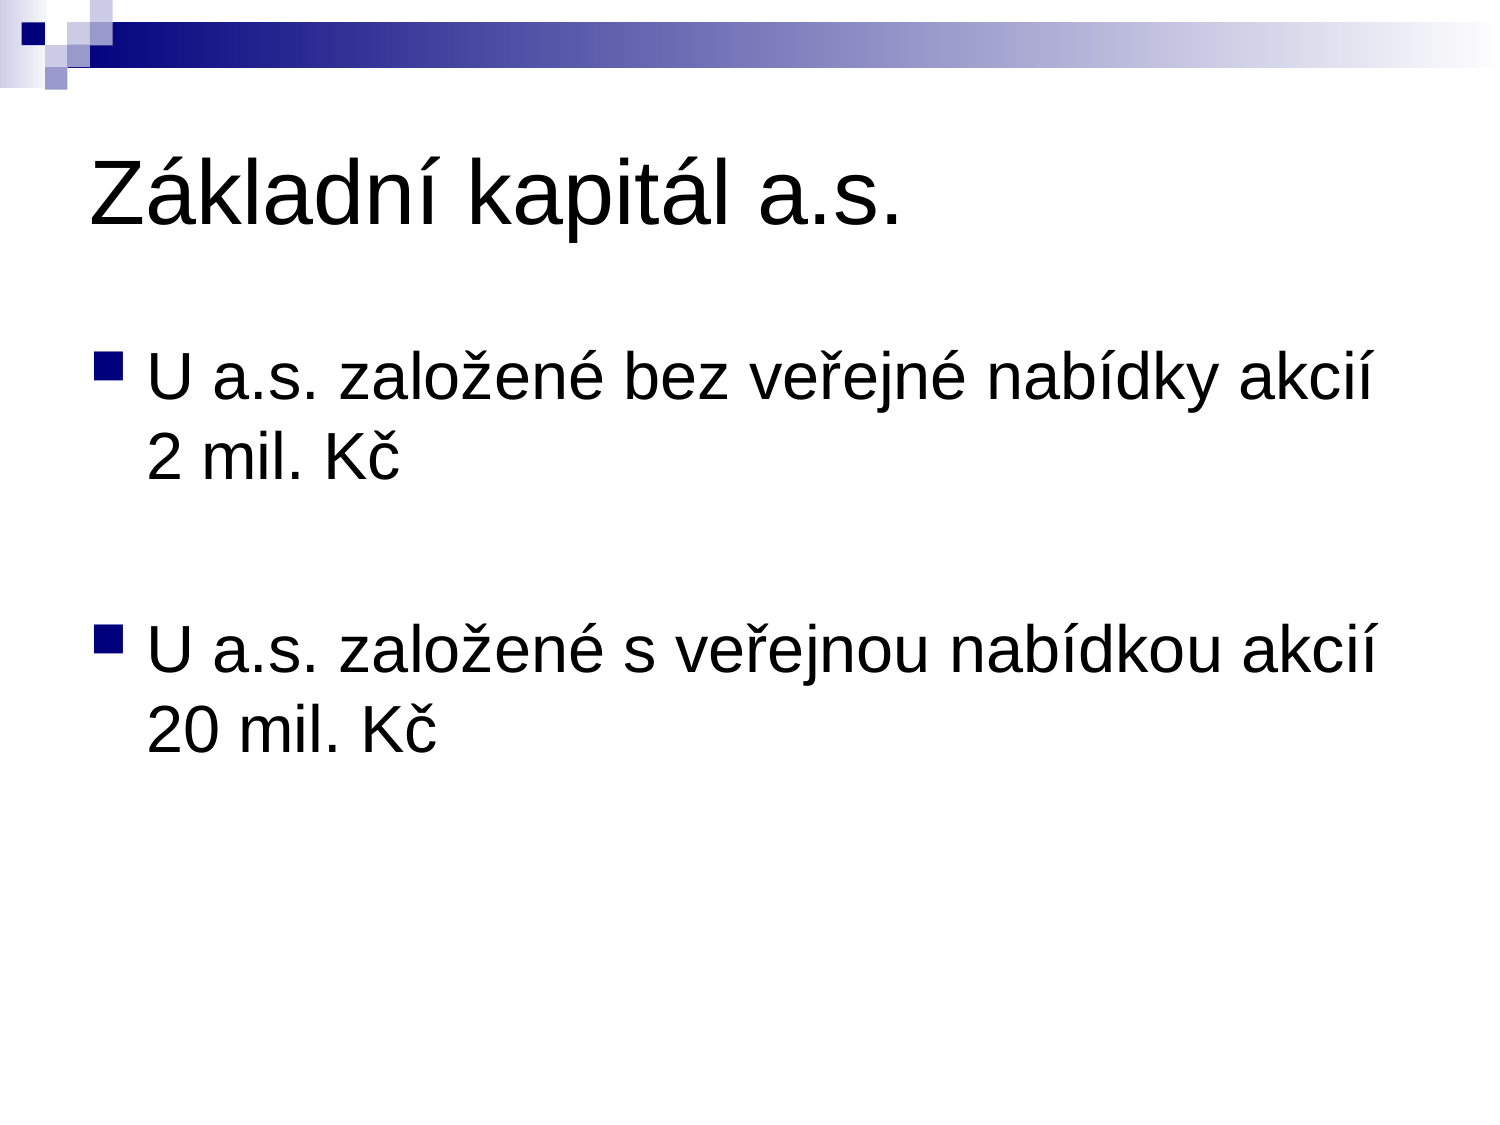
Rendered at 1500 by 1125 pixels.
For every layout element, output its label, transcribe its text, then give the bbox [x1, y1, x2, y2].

title Základní kapitál a.s. [75, 75, 1426, 301]
list U a.s. založené bez veřejné nabídky akcií 2 mil. Kč U a.s. založené s veřejnou nabídkou akcií 20 mil. Kč [75, 324, 1426, 963]
